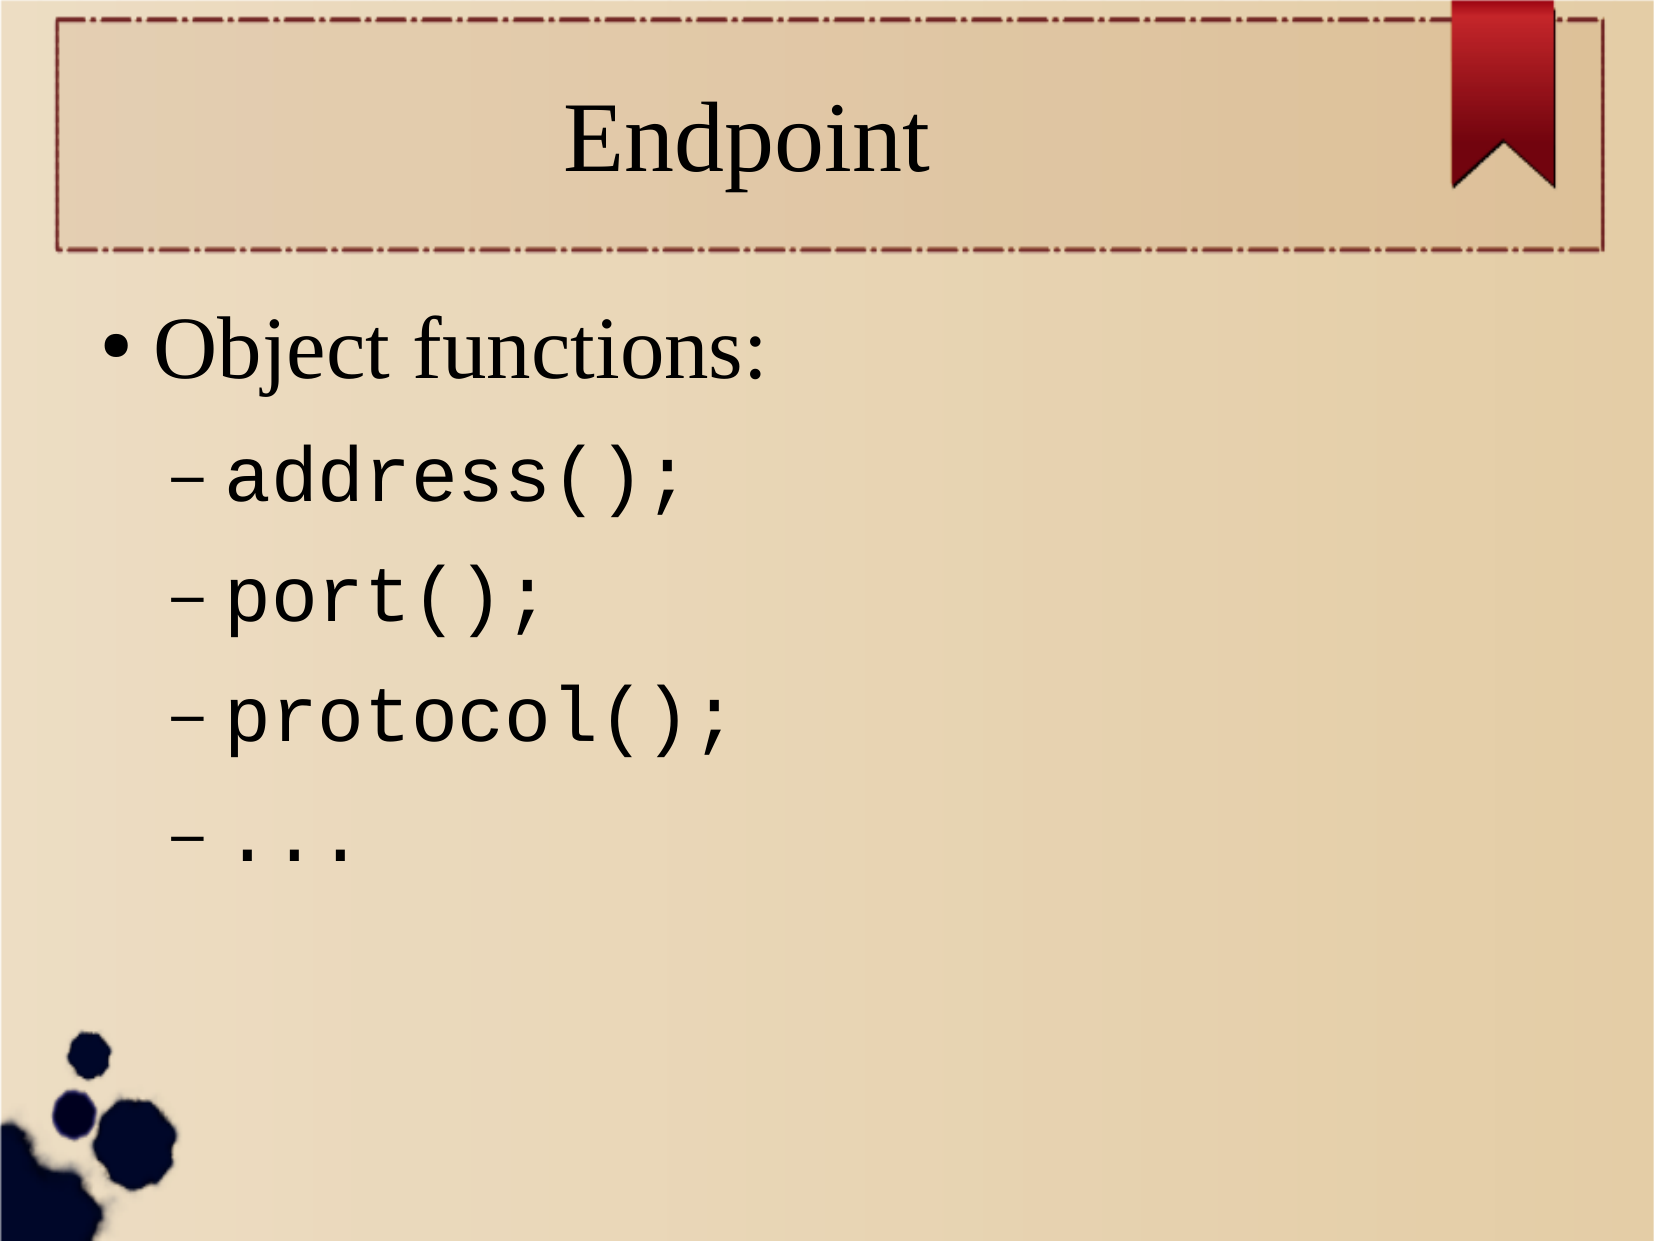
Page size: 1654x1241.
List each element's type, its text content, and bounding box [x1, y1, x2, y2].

list Object functions: address(); port(); protocol(); ... [82, 299, 1571, 1019]
picture [0, 0, 1654, 1241]
title Endpoint [82, 47, 1412, 229]
